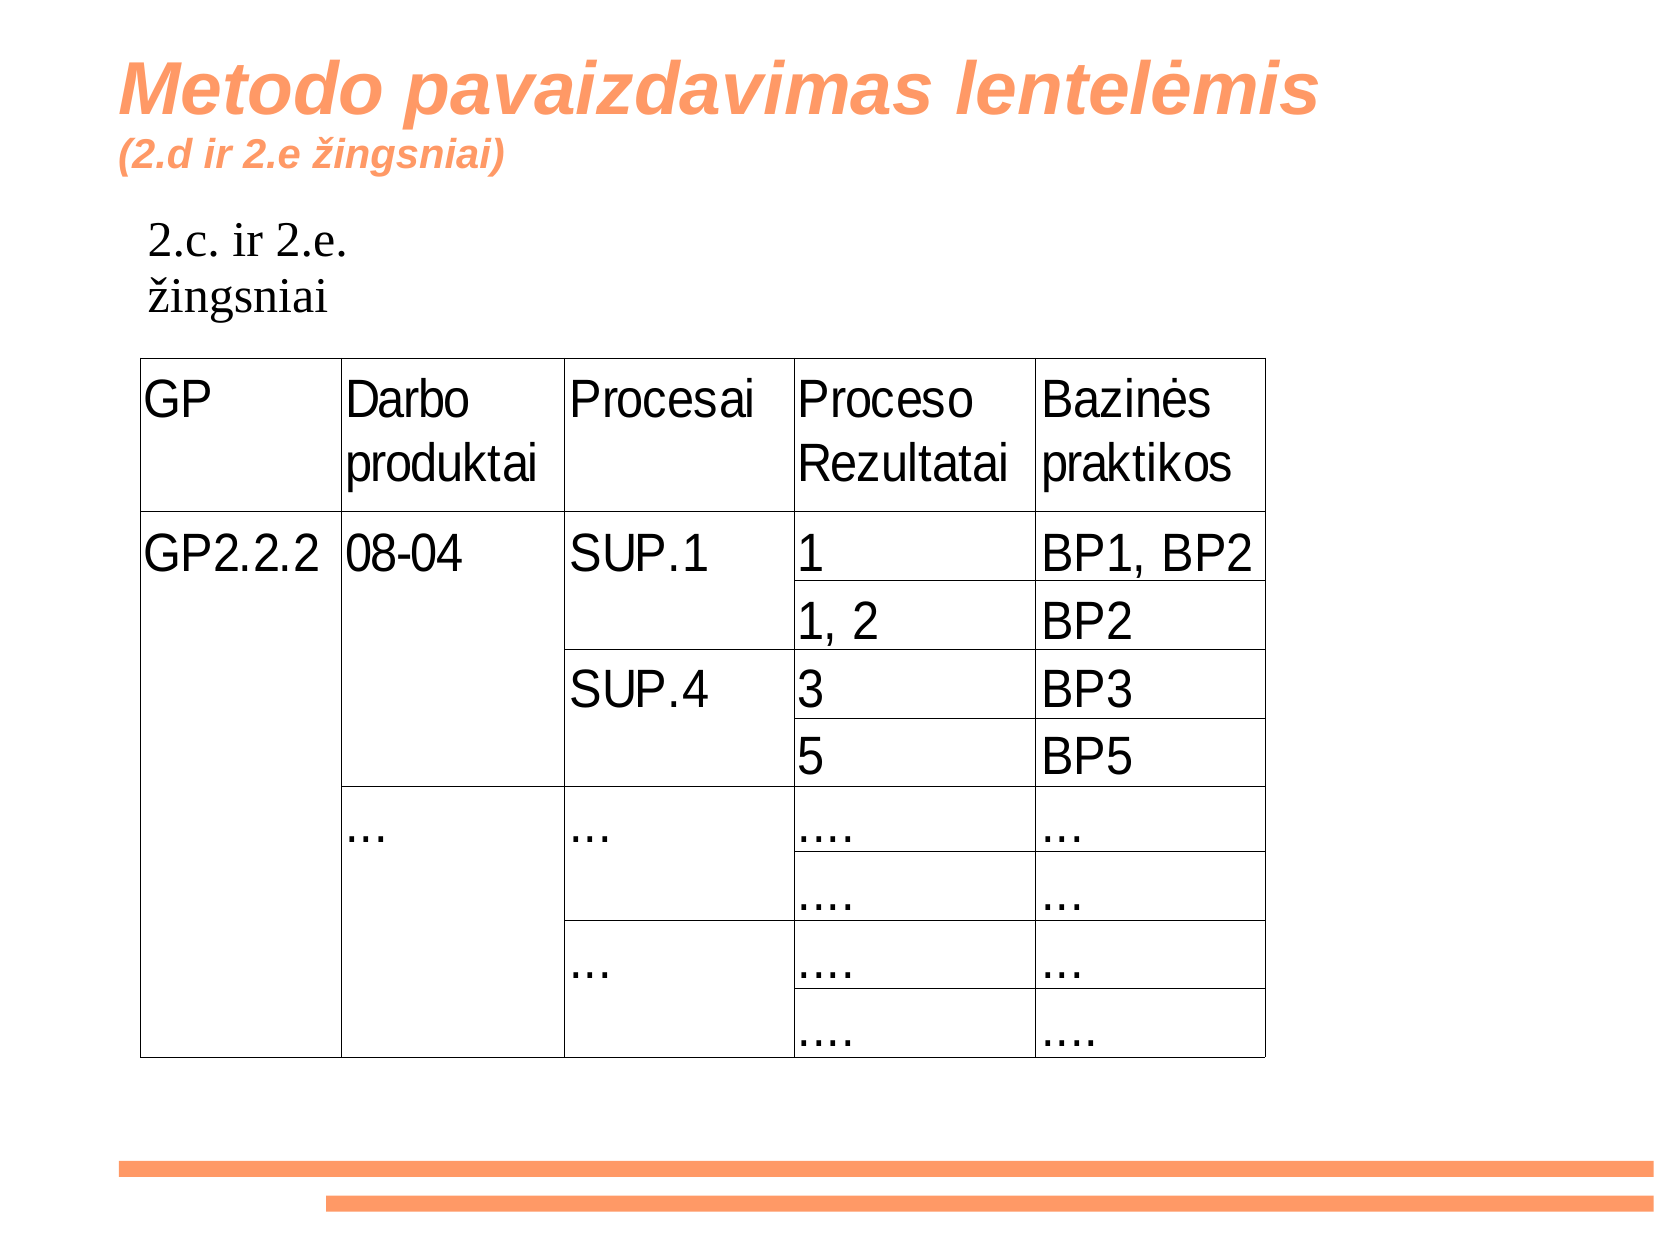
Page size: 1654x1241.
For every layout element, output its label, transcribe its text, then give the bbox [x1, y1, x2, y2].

title Metodo pavaizdavimas lentelėmis (2.d ir 2.e žingsniai) [118, 45, 1531, 178]
chart [134, 354, 1270, 1063]
text_box 2.c. ir 2.e. žingsniai [147, 212, 349, 325]
